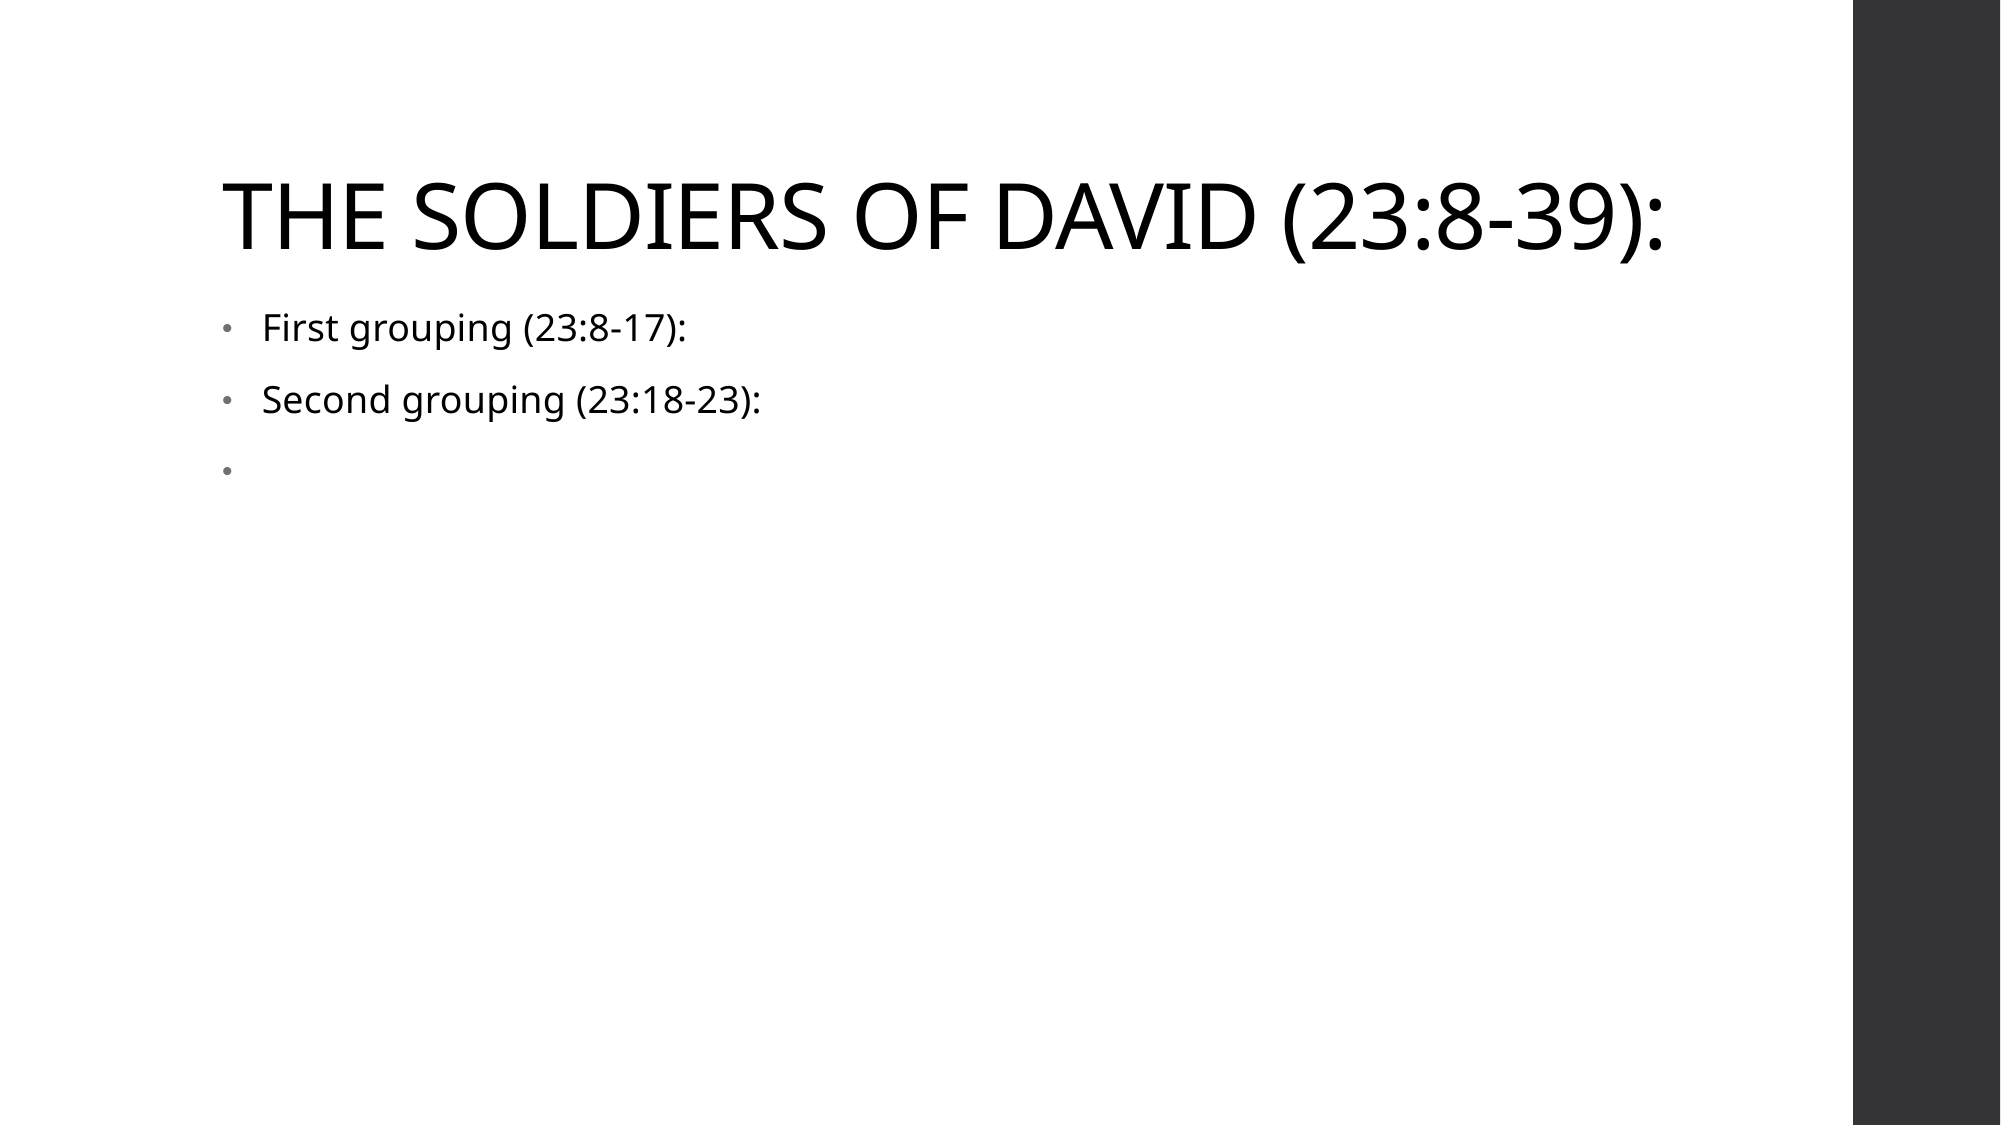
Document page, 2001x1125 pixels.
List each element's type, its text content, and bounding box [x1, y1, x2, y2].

title THE SOLDIERS OF DAVID (23:8-39): [206, 60, 1797, 278]
list First grouping (23:8-17): Second grouping (23:18-23): [206, 299, 1617, 1014]
